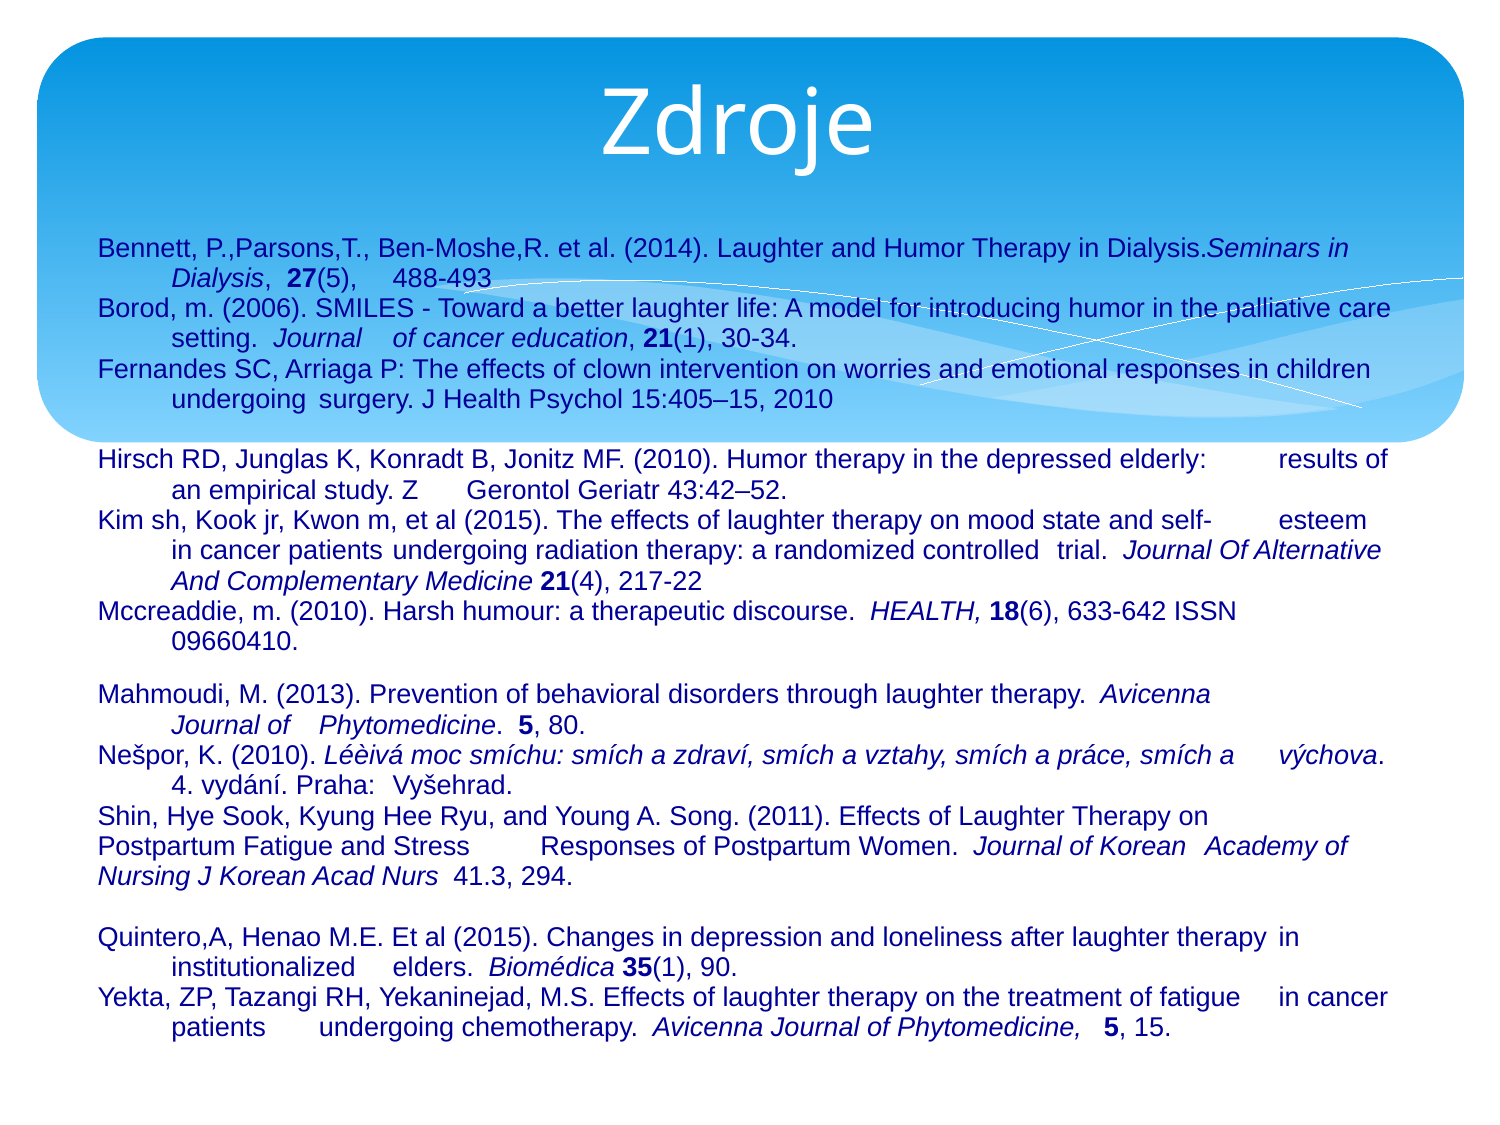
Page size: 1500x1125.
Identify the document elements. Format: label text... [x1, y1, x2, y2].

text_box Bennett, P.,Parsons,T., Ben-Moshe,R. et al. (2014). Laughter and Humor Therapy in Dialysis.Seminars in Dialysis, 27(5), 488-493 Borod, m. (2006). SMILES - Toward a better laughter life: A model for introducing humor in the palliative care setting. Journal of cancer education, 21(1), 30-34. Fernandes SC, Arriaga P: The effects of clown intervention on worries and emotional responses in children undergoing surgery. J Health Psychol 15:405–15, 2010 Hirsch RD, Junglas K, Konradt B, Jonitz MF. (2010). Humor therapy in the depressed elderly: results of an empirical study. Z Gerontol Geriatr 43:42–52. Kim sh, Kook jr, Kwon m, et al (2015). The effects of laughter therapy on mood state and self- esteem in cancer patients undergoing radiation therapy: a randomized controlled trial. Journal Of Alternative And Complementary Medicine 21(4), 217-22 Mccreaddie, m. (2010). Harsh humour: a therapeutic discourse. HEALTH, 18(6), 633-642 ISSN 09660410. Mahmoudi, M. (2013). Prevention of behavioral disorders through laughter therapy. Avicenna Journal of Phytomedicine. 5, 80. Nešpor, K. (2010). Léèivá moc smíchu: smích a zdraví, smích a vztahy, smích a práce, smích a výchova. 4. vydání. Praha: Vyšehrad. Shin, Hye Sook, Kyung Hee Ryu, and Young A. Song. (2011). Effects of Laughter Therapy on Postpartum Fatigue and Stress Responses of Postpartum Women. Journal of Korean Academy of Nursing J Korean Acad Nurs 41.3, 294. Quintero,A, Henao M.E. Et al (2015). Changes in depression and loneliness after laughter therapy in institutionalized elders. Biomédica 35(1), 90. Yekta, ZP, Tazangi RH, Yekaninejad, M.S. Effects of laughter therapy on the treatment of fatigue in cancer patients undergoing chemotherapy. Avicenna Journal of Phytomedicine, 5, 15. [82, 225, 1406, 1075]
title Zdroje [75, 55, 1425, 261]
